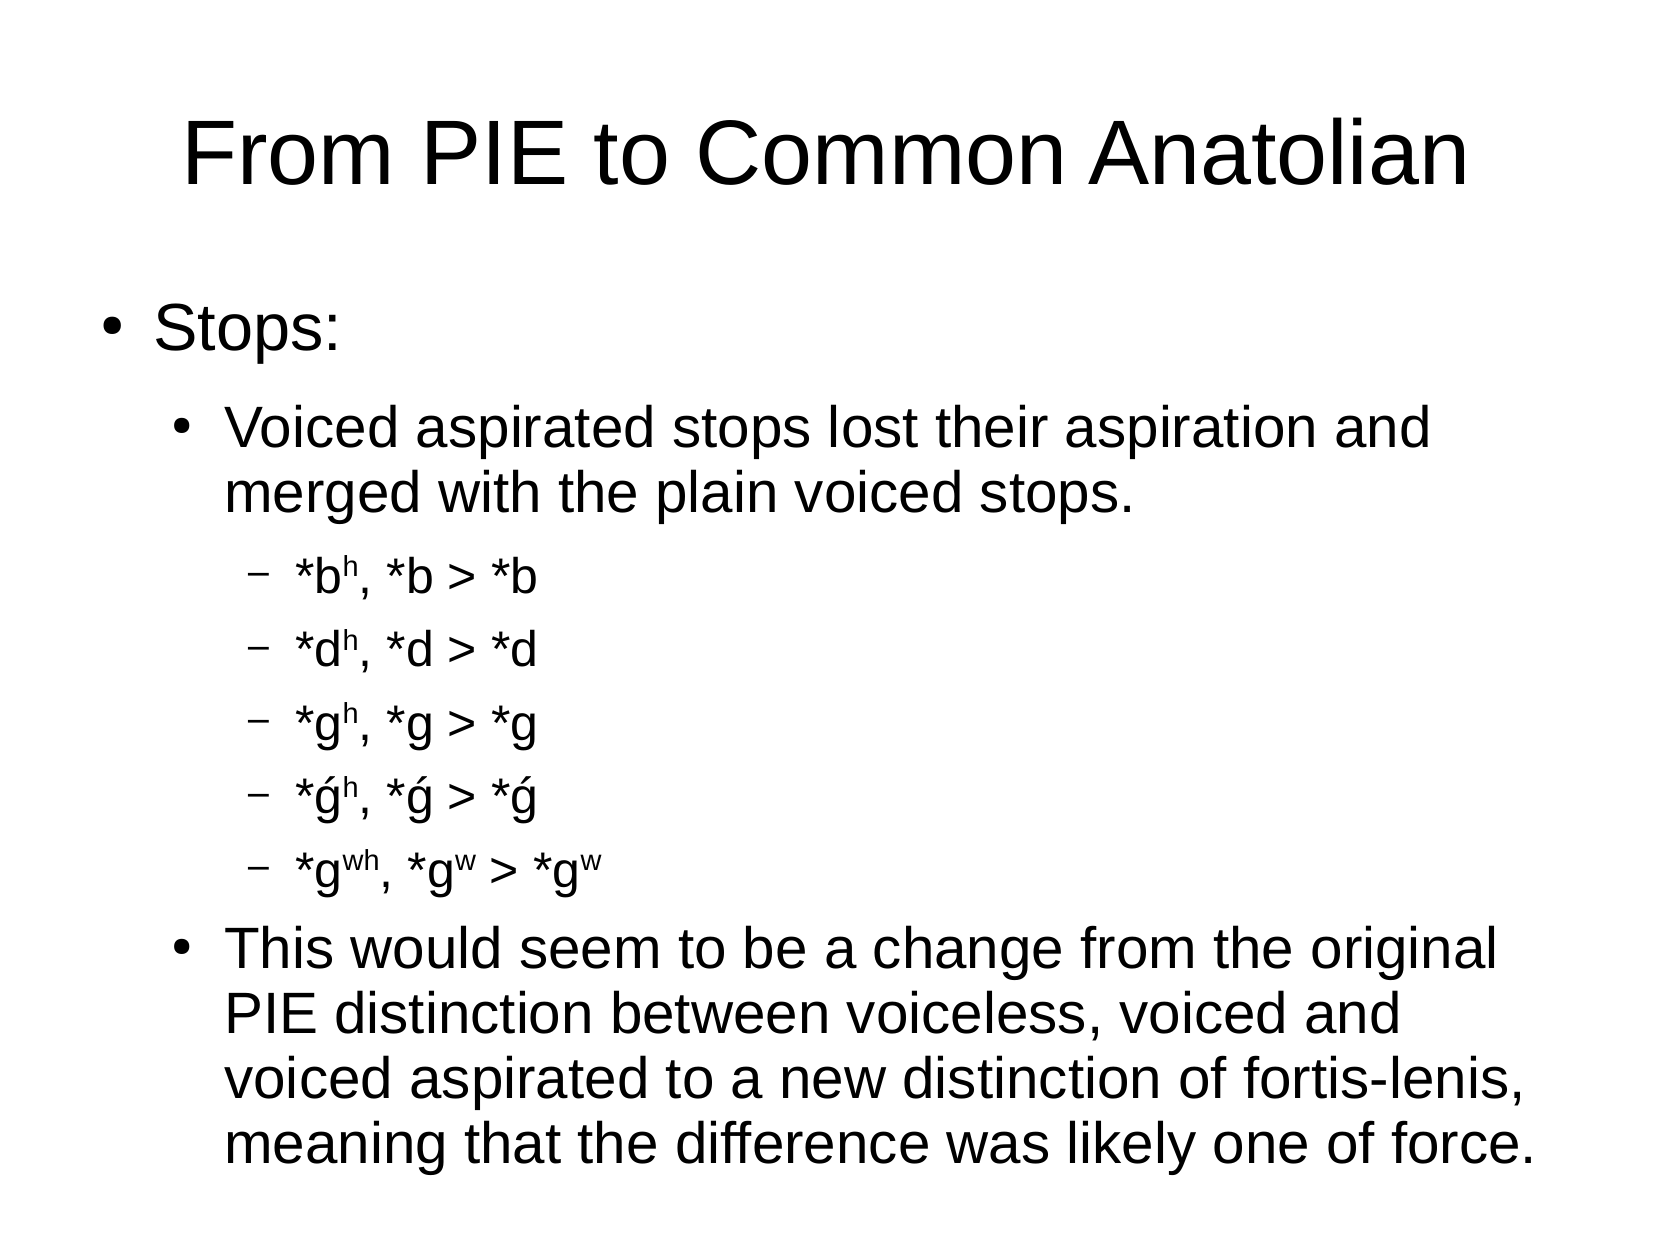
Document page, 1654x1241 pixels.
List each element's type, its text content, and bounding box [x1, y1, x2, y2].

title From PIE to Common Anatolian [82, 49, 1571, 257]
list Stops: Voiced aspirated stops lost their aspiration and merged with the plain voiced stops. *bh, *b > *b *dh, *d > *d *gh, *g > *g *ǵh, *ǵ > *ǵ *gwh, *gw > *gw This would seem to be a change from the original PIE distinction between voiceless, voiced and voiced aspirated to a new distinction of fortis-lenis, meaning that the difference was likely one of force. [82, 290, 1571, 1175]
